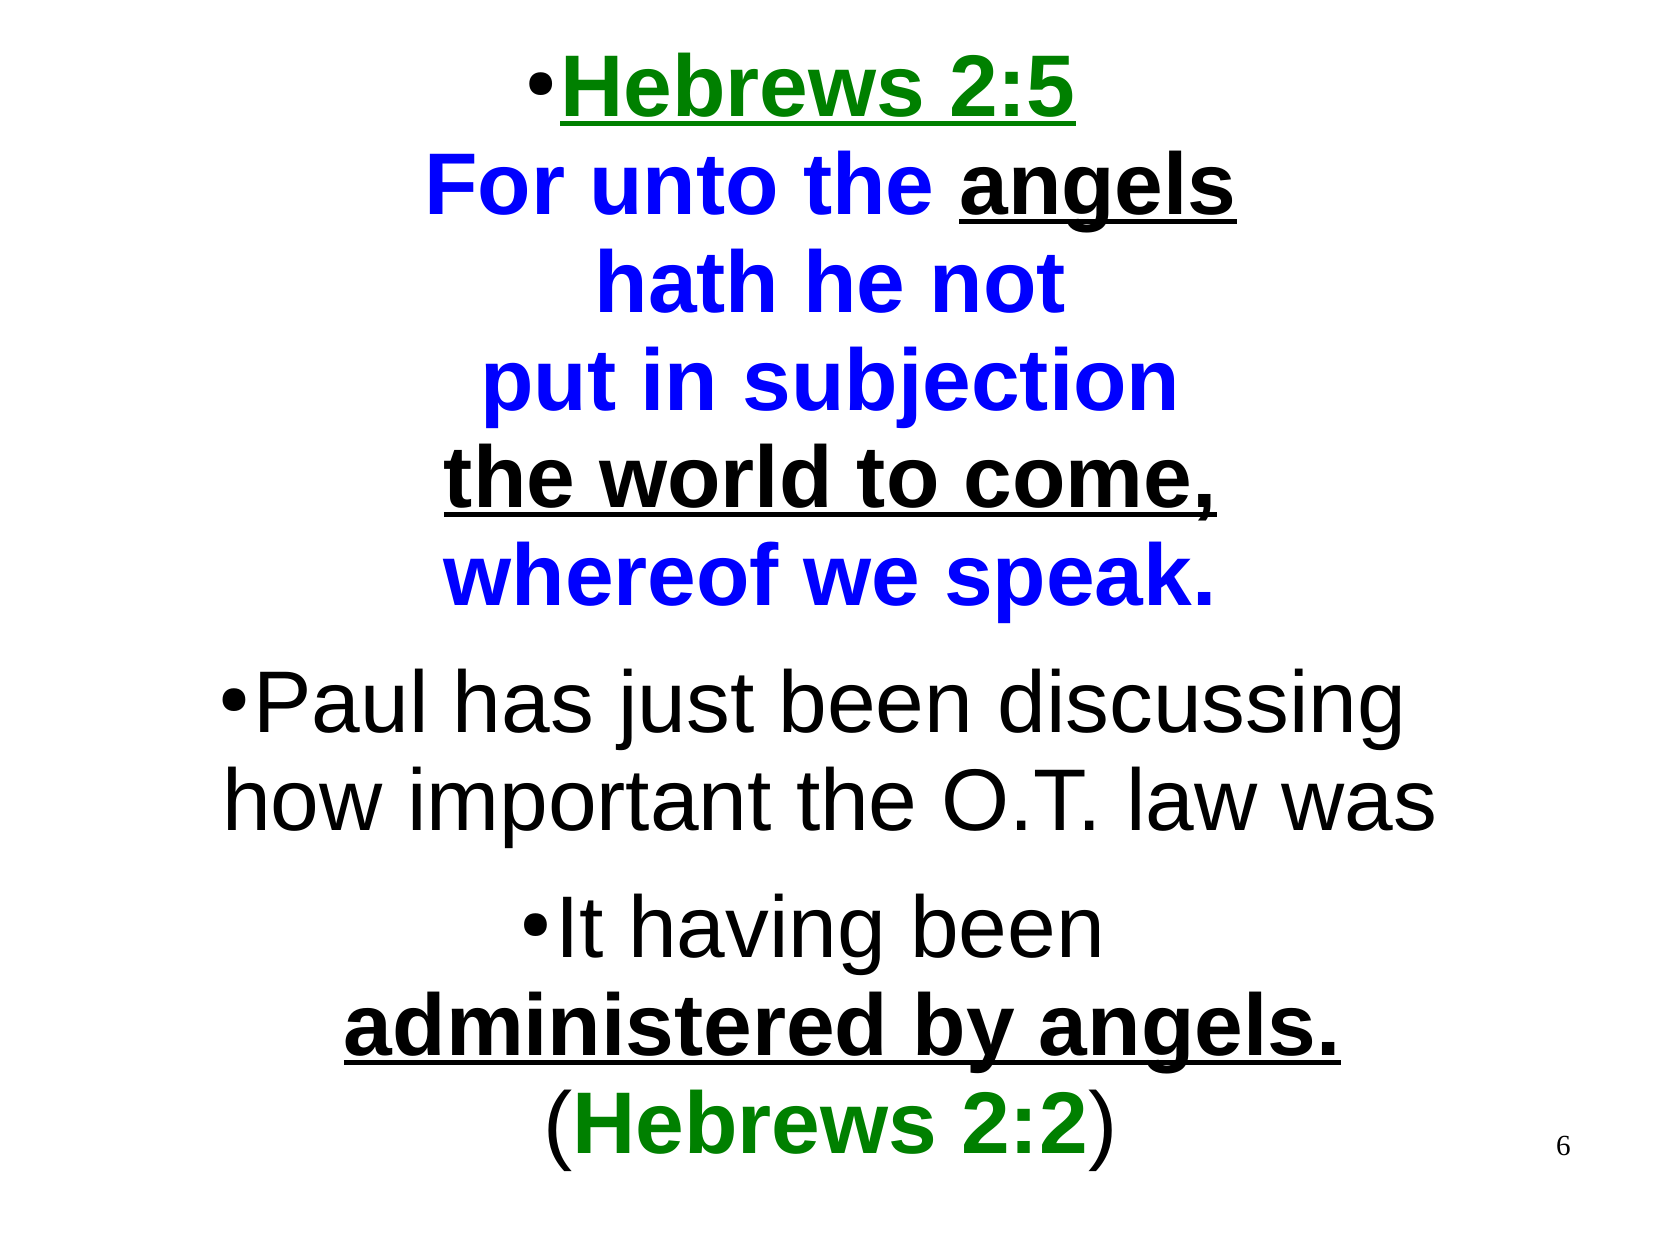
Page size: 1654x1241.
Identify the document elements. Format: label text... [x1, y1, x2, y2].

list Hebrews 2:5 For unto the angels hath he not put in subjection the world to come, whereof we speak. Paul has just been discussing how important the O.T. law was It having been administered by angels. (Hebrews 2:2) [37, 37, 1613, 1238]
